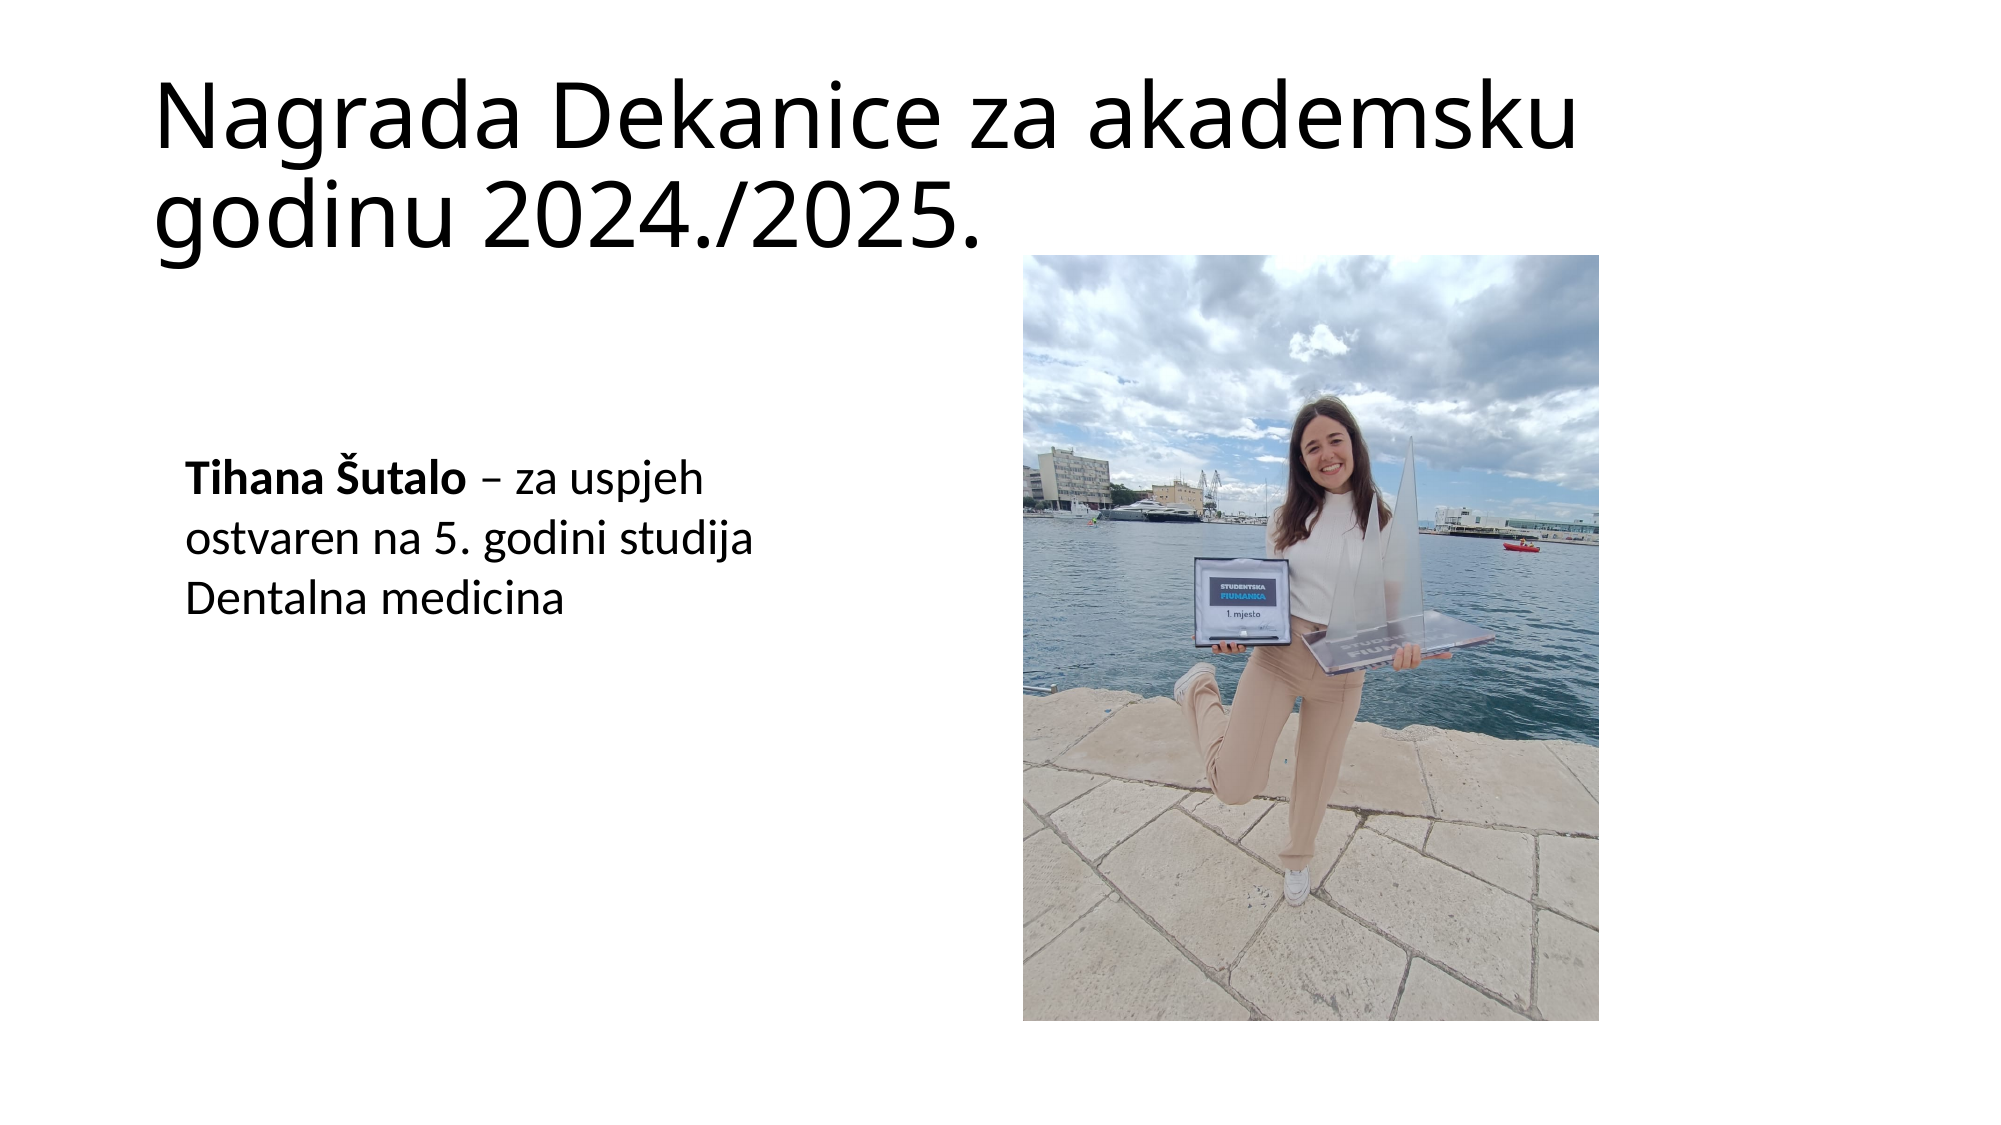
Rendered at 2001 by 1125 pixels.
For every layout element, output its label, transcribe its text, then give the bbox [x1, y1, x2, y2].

text_box Tihana Šutalo – za uspjeh ostvaren na 5. godini studija Dentalna medicina [170, 436, 843, 639]
picture [1023, 255, 1599, 1021]
title Nagrada Dekanice za akademsku godinu 2024./2025. [137, 59, 1863, 278]
